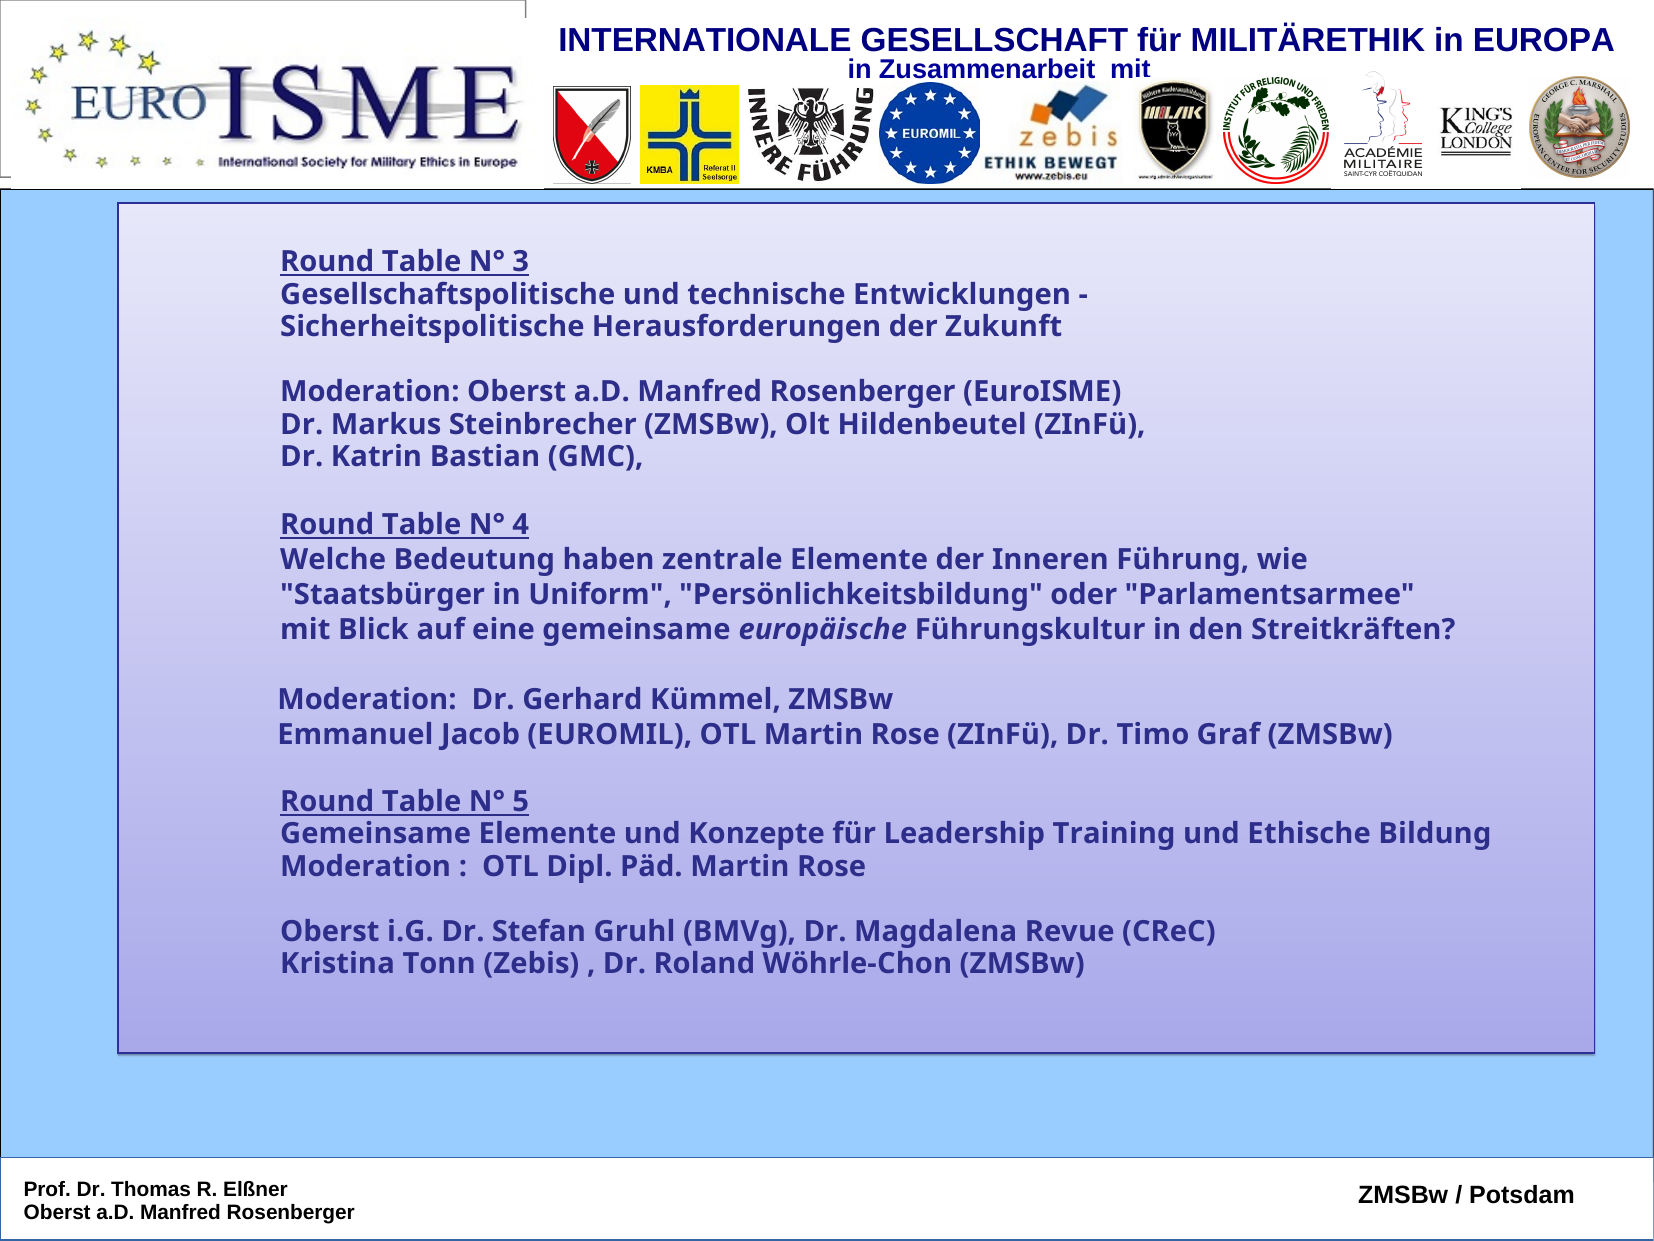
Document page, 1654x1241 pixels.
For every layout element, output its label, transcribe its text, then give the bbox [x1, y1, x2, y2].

picture [1529, 76, 1630, 178]
picture [1331, 58, 1521, 189]
picture [1223, 77, 1329, 184]
picture [11, 18, 739, 189]
text_box Round Table N° 3 Gesellschaftspolitische und technische Entwicklungen - Sicherheitspolitische Herausforderungen der Zukunft Moderation: Oberst a.D. Manfred Rosenberger (EuroISME) Dr. Markus Steinbrecher (ZMSBw), Olt Hildenbeutel (ZInFü), Dr. Katrin Bastian (GMC), Round Table N° 4 Welche Bedeutung haben zentrale Elemente der Inneren Führung, wie "Staatsbürger in Uniform", "Persönlichkeitsbildung" oder "Parlamentsarmee" mit Blick auf eine gemeinsame europäische Führungskultur in den Streitkräften? Moderation: Dr. Gerhard Kümmel, ZMSBw Emmanuel Jacob (EUROMIL), OTL Martin Rose (ZInFü), Dr. Timo Graf (ZMSBw) Round Table N° 5 Gemeinsame Elemente und Konzepte für Leadership Training und Ethische Bildung Moderation : OTL Dipl. Päd. Martin Rose Oberst i.G. Dr. Stefan Gruhl (BMVg), Dr. Magdalena Revue (CReC) Kristina Tonn (Zebis) , Dr. Roland Wöhrle-Chon (ZMSBw) [118, 203, 1595, 1054]
picture [741, 81, 1122, 184]
picture [1133, 77, 1215, 181]
